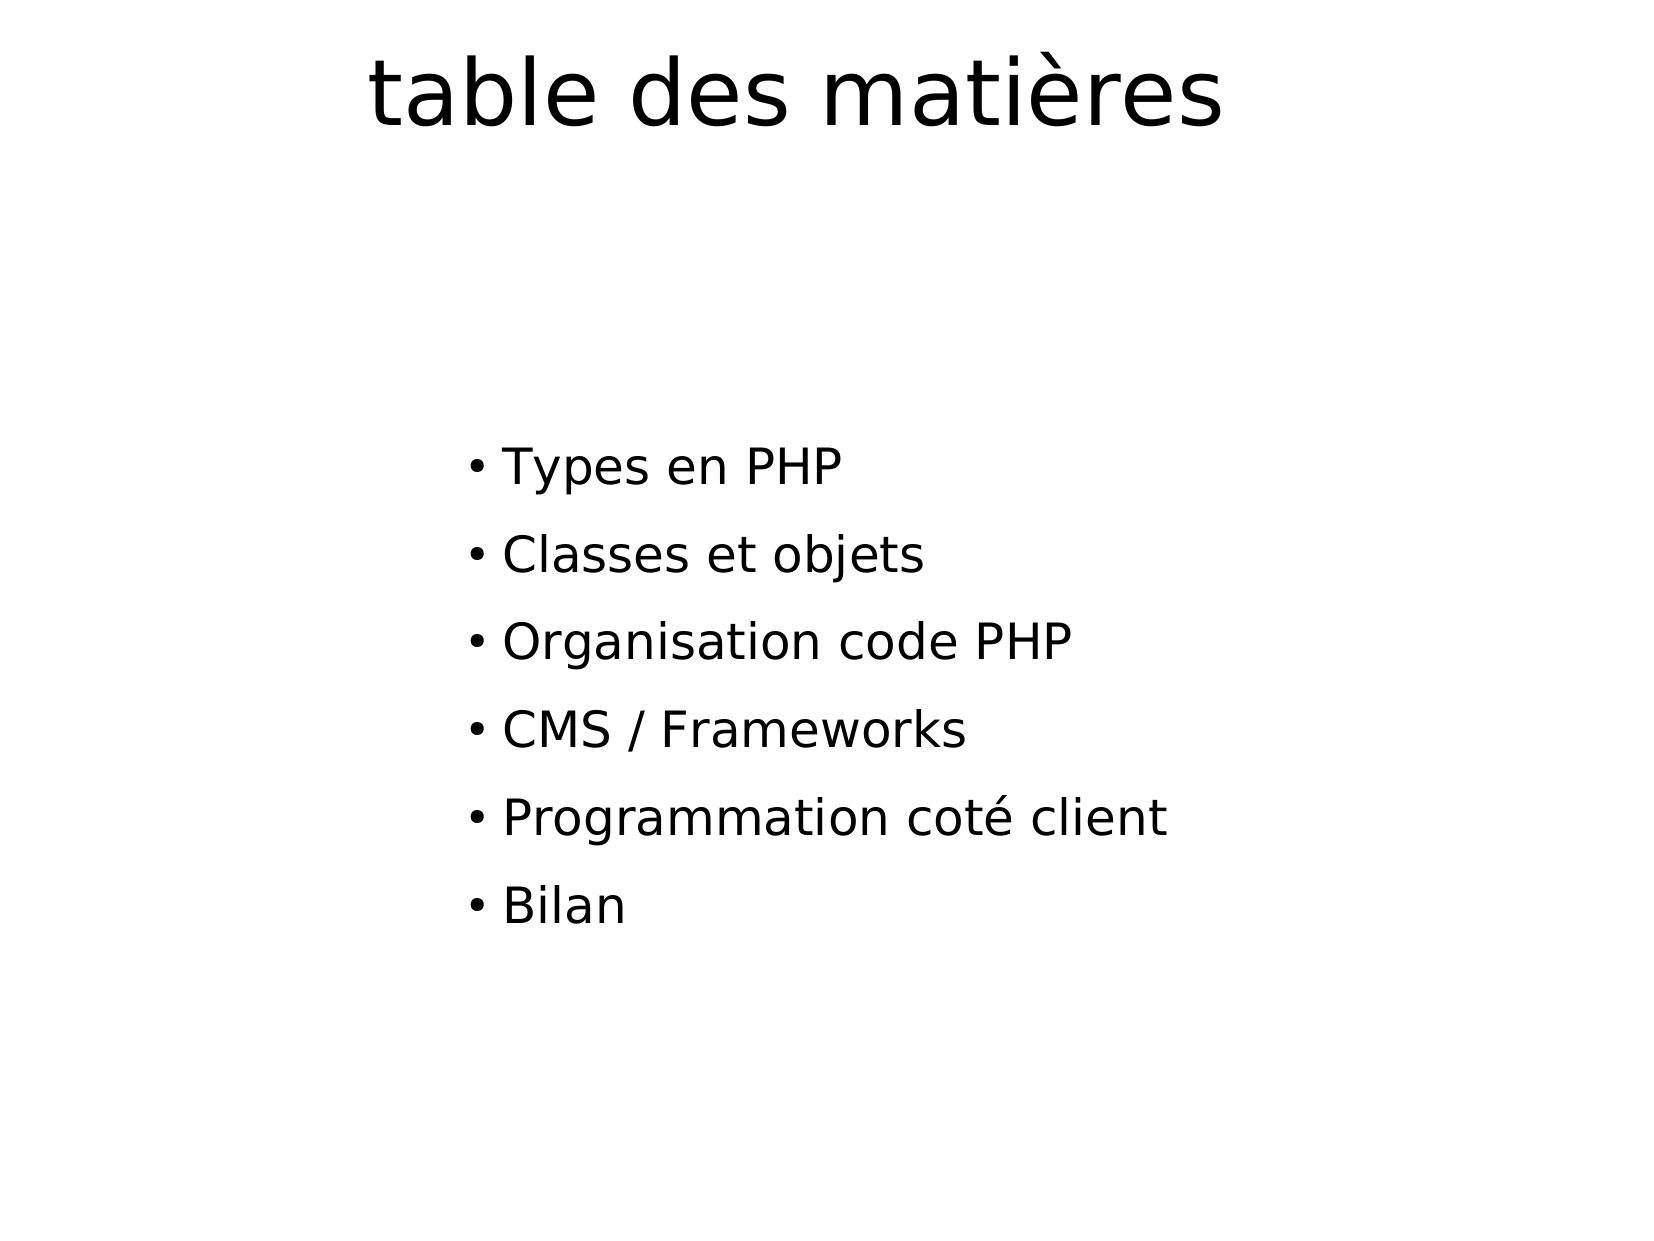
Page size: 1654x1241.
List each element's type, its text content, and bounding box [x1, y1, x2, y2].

title table des matières [106, 30, 1488, 156]
text_box Types en PHP Classes et objets Organisation code PHP CMS / Frameworks Programmation coté client Bilan [468, 437, 1340, 1023]
